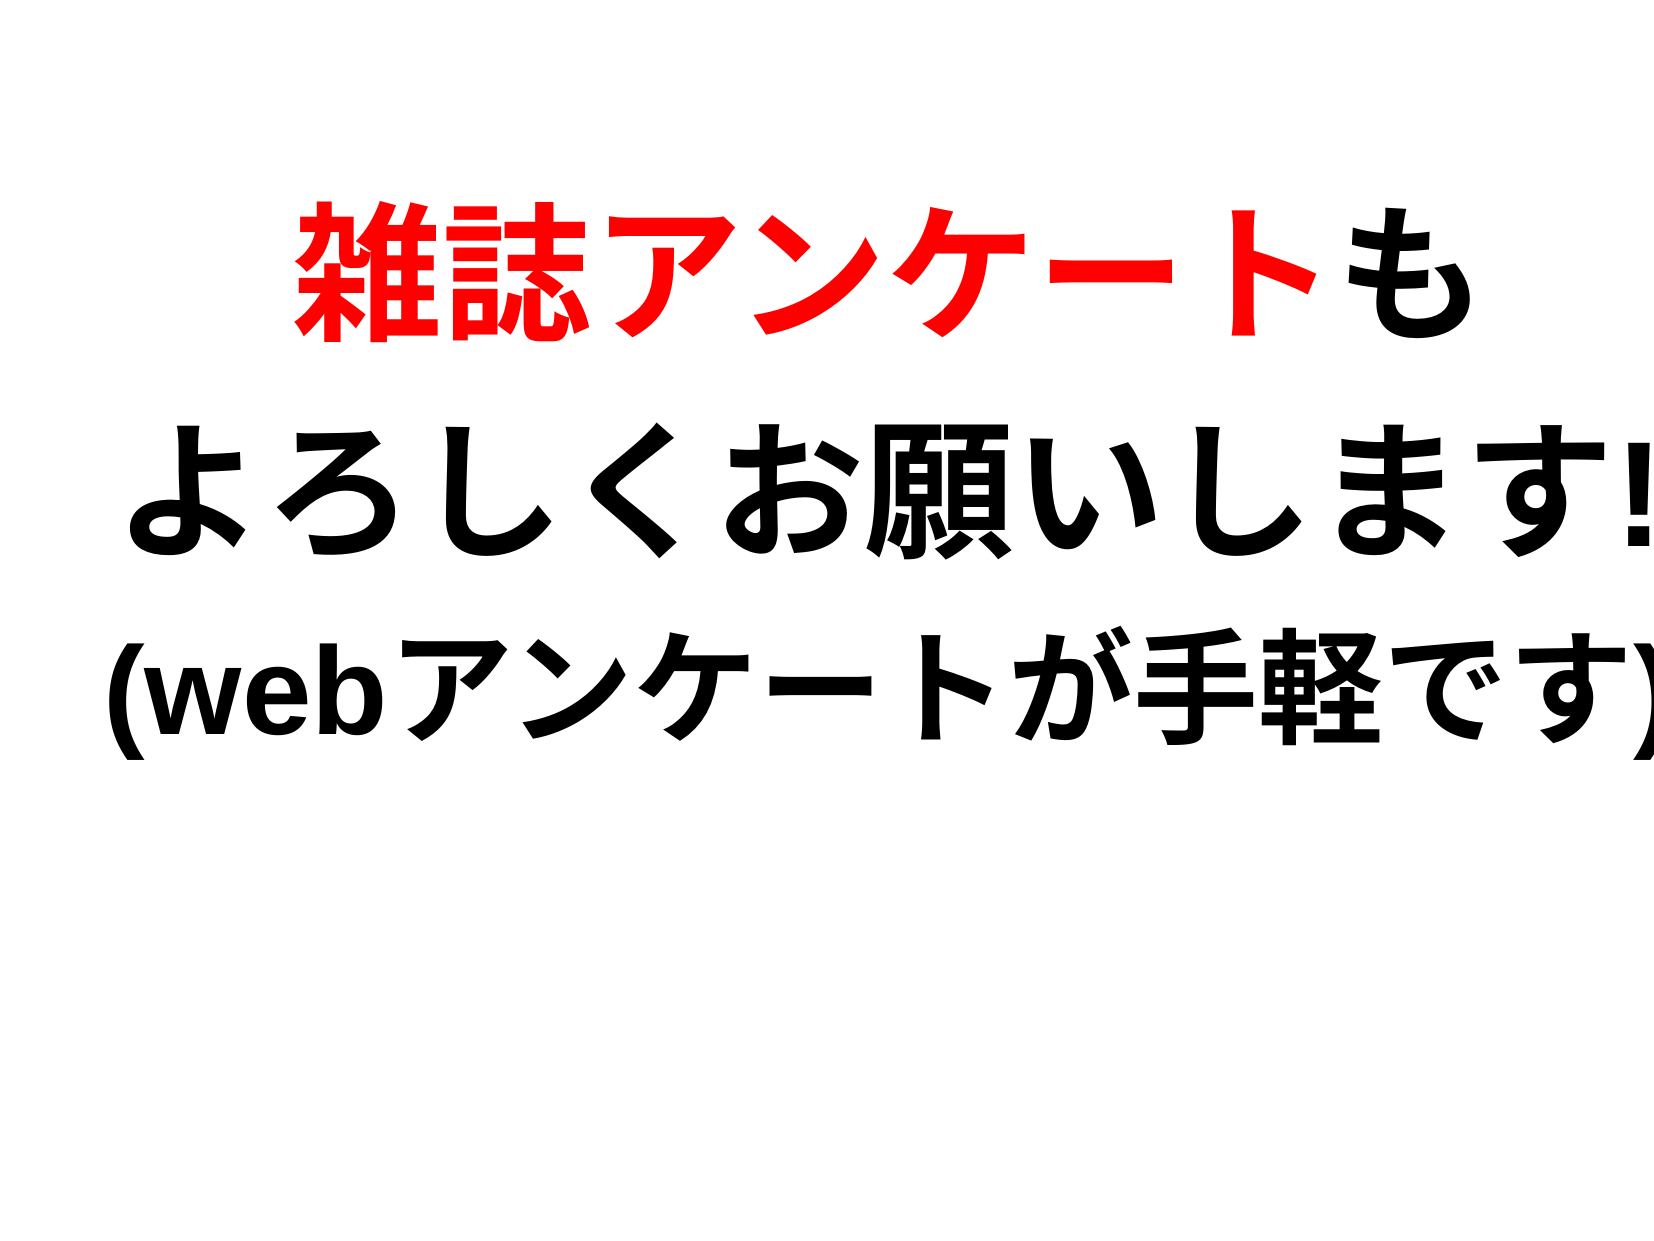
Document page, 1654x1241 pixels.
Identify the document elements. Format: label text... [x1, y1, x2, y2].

text_box 雑誌アンケートも よろしくお願いします! (webアンケートが手軽です) [88, 147, 1593, 621]
